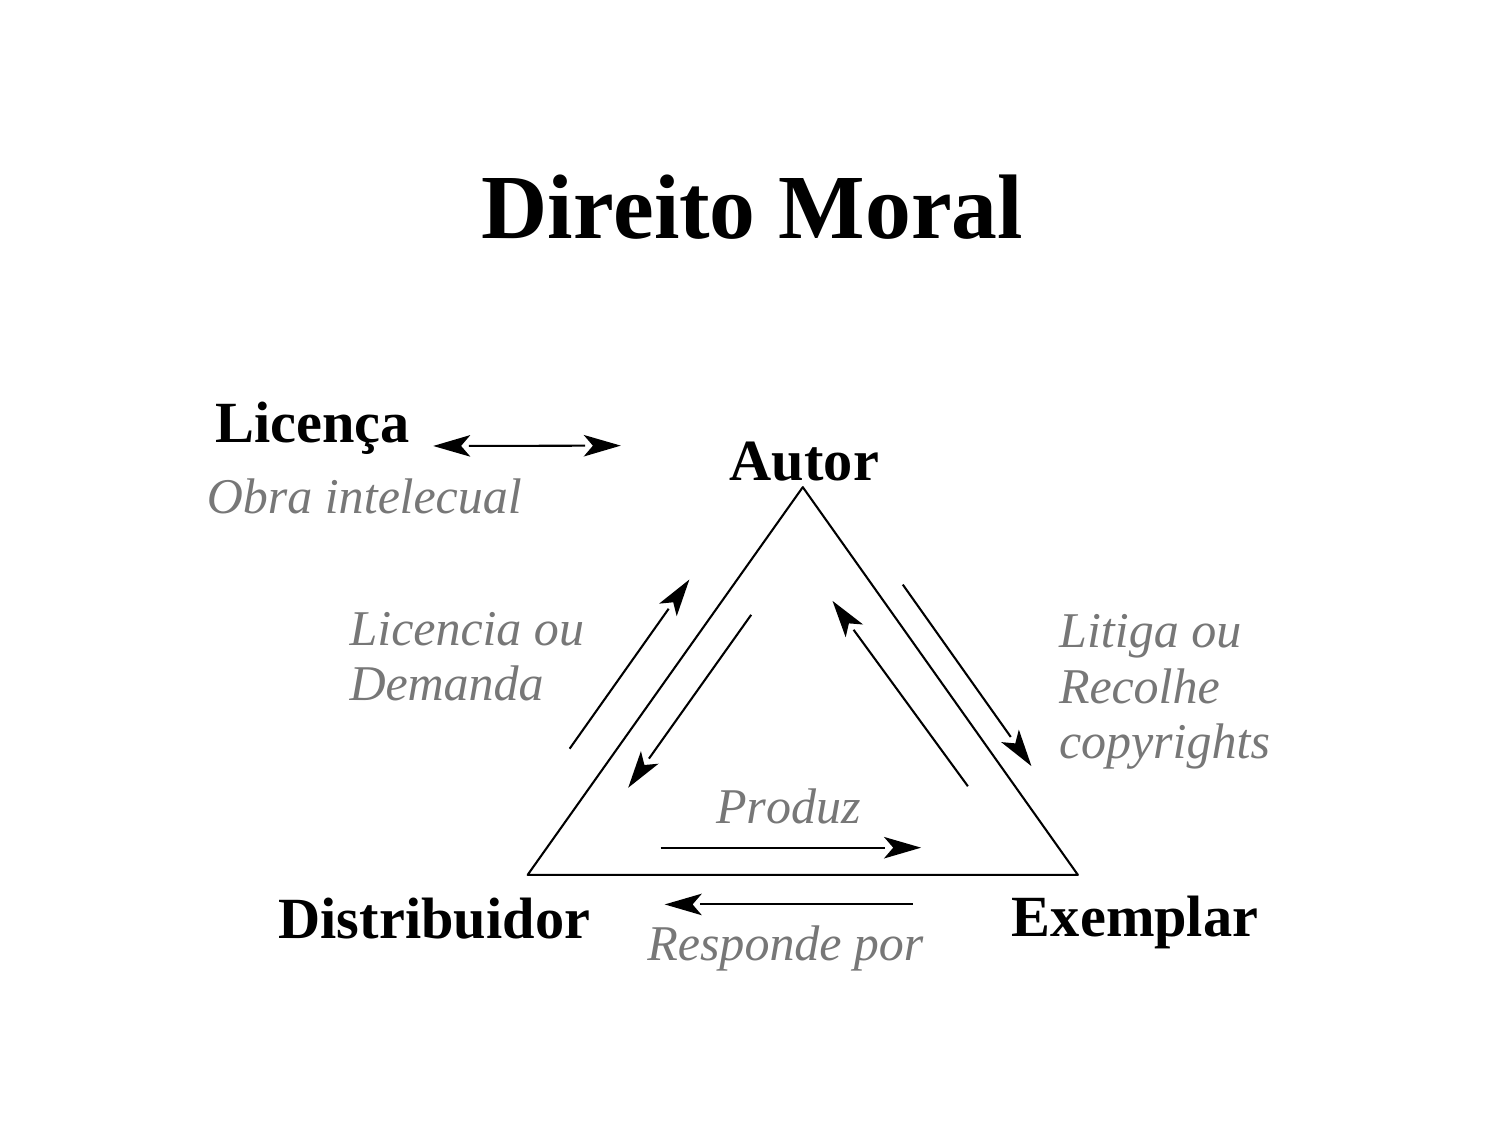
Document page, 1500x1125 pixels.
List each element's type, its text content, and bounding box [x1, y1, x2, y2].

text_box Distribuidor [262, 878, 607, 978]
text_box Obra intelecual [191, 461, 629, 537]
text_box Produz [700, 771, 925, 847]
text_box Licença [200, 383, 426, 461]
text_box Responde por [632, 908, 1104, 984]
text_box Litiga ou Recolhe copyrights [1044, 595, 1371, 834]
chart [241, 403, 1266, 1093]
text_box Exemplar [996, 876, 1275, 962]
text_box Licencia ou Demanda [334, 593, 622, 789]
text_box [527, 506, 1078, 875]
title Direito Moral [115, 113, 1391, 302]
text_box Autor [714, 420, 895, 506]
